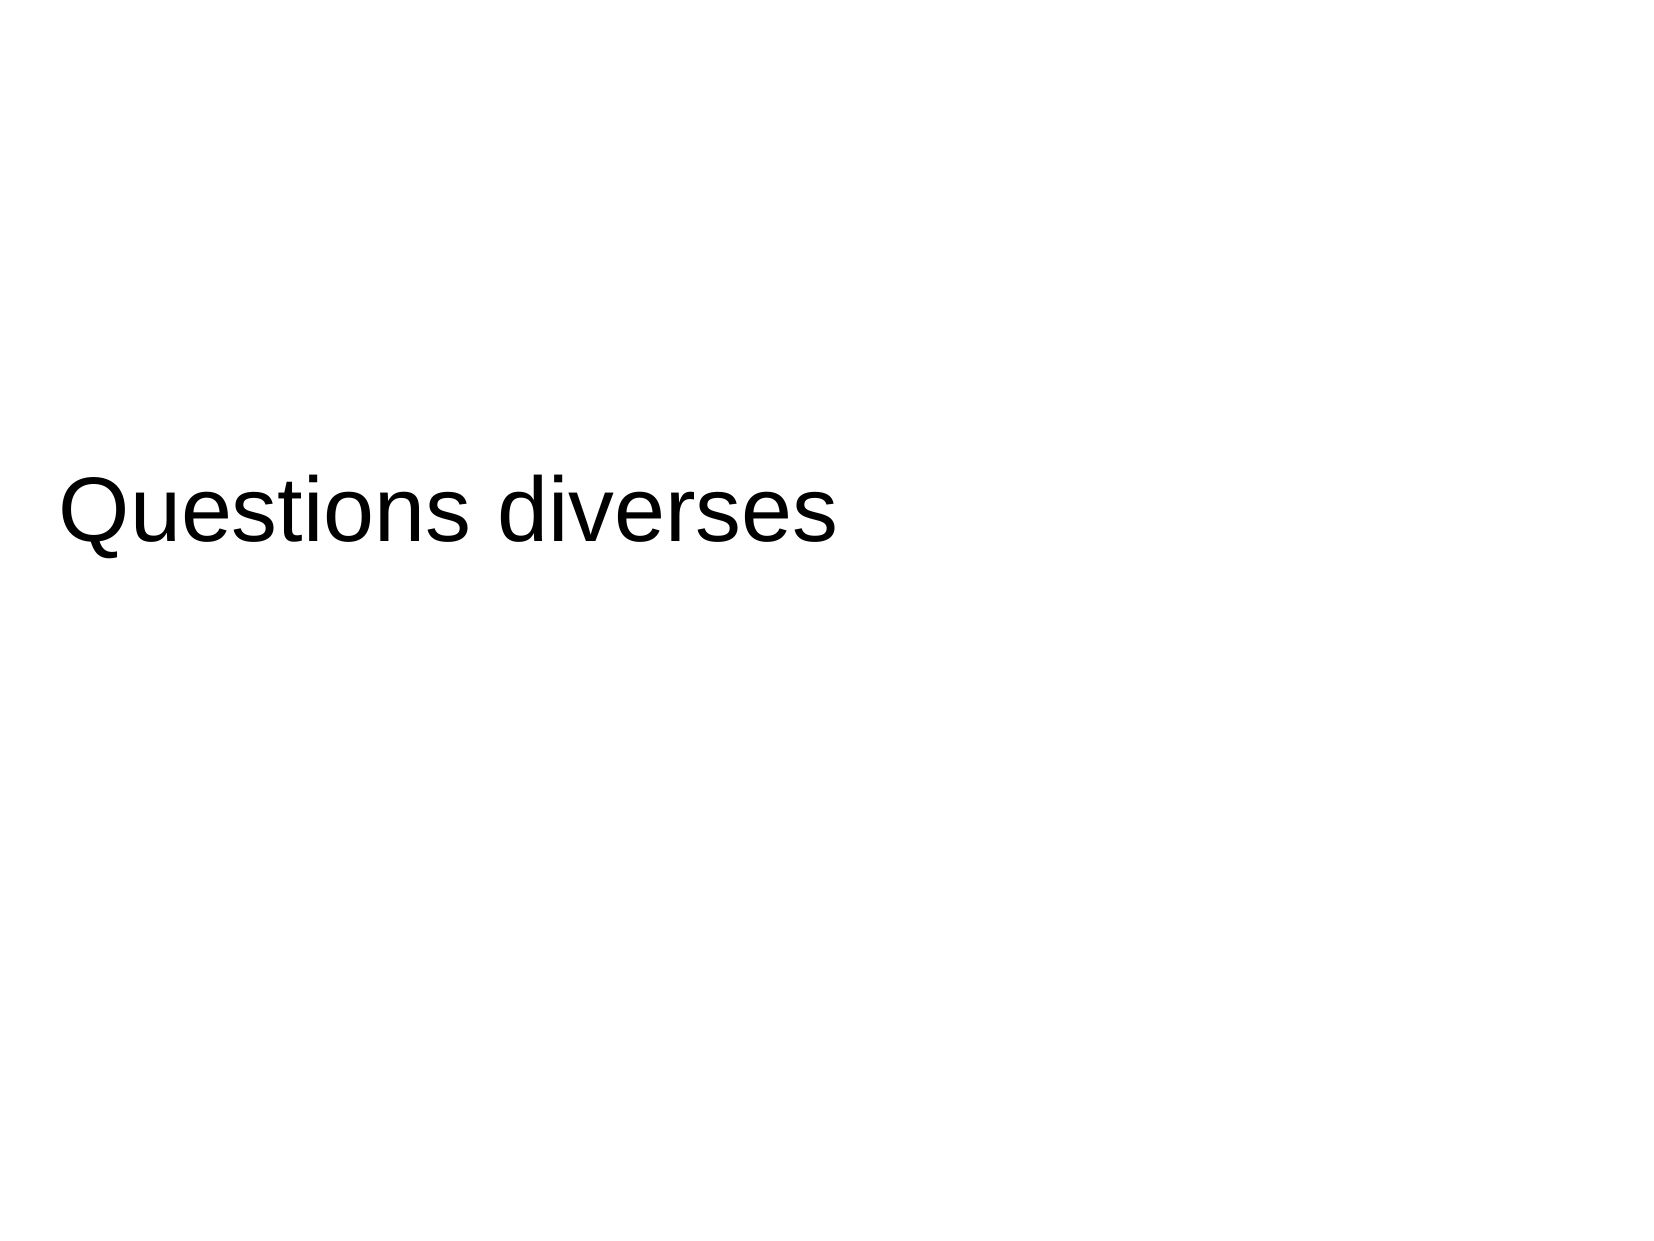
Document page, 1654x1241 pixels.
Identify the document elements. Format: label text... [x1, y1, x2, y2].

title Questions diverses [59, 355, 1548, 562]
